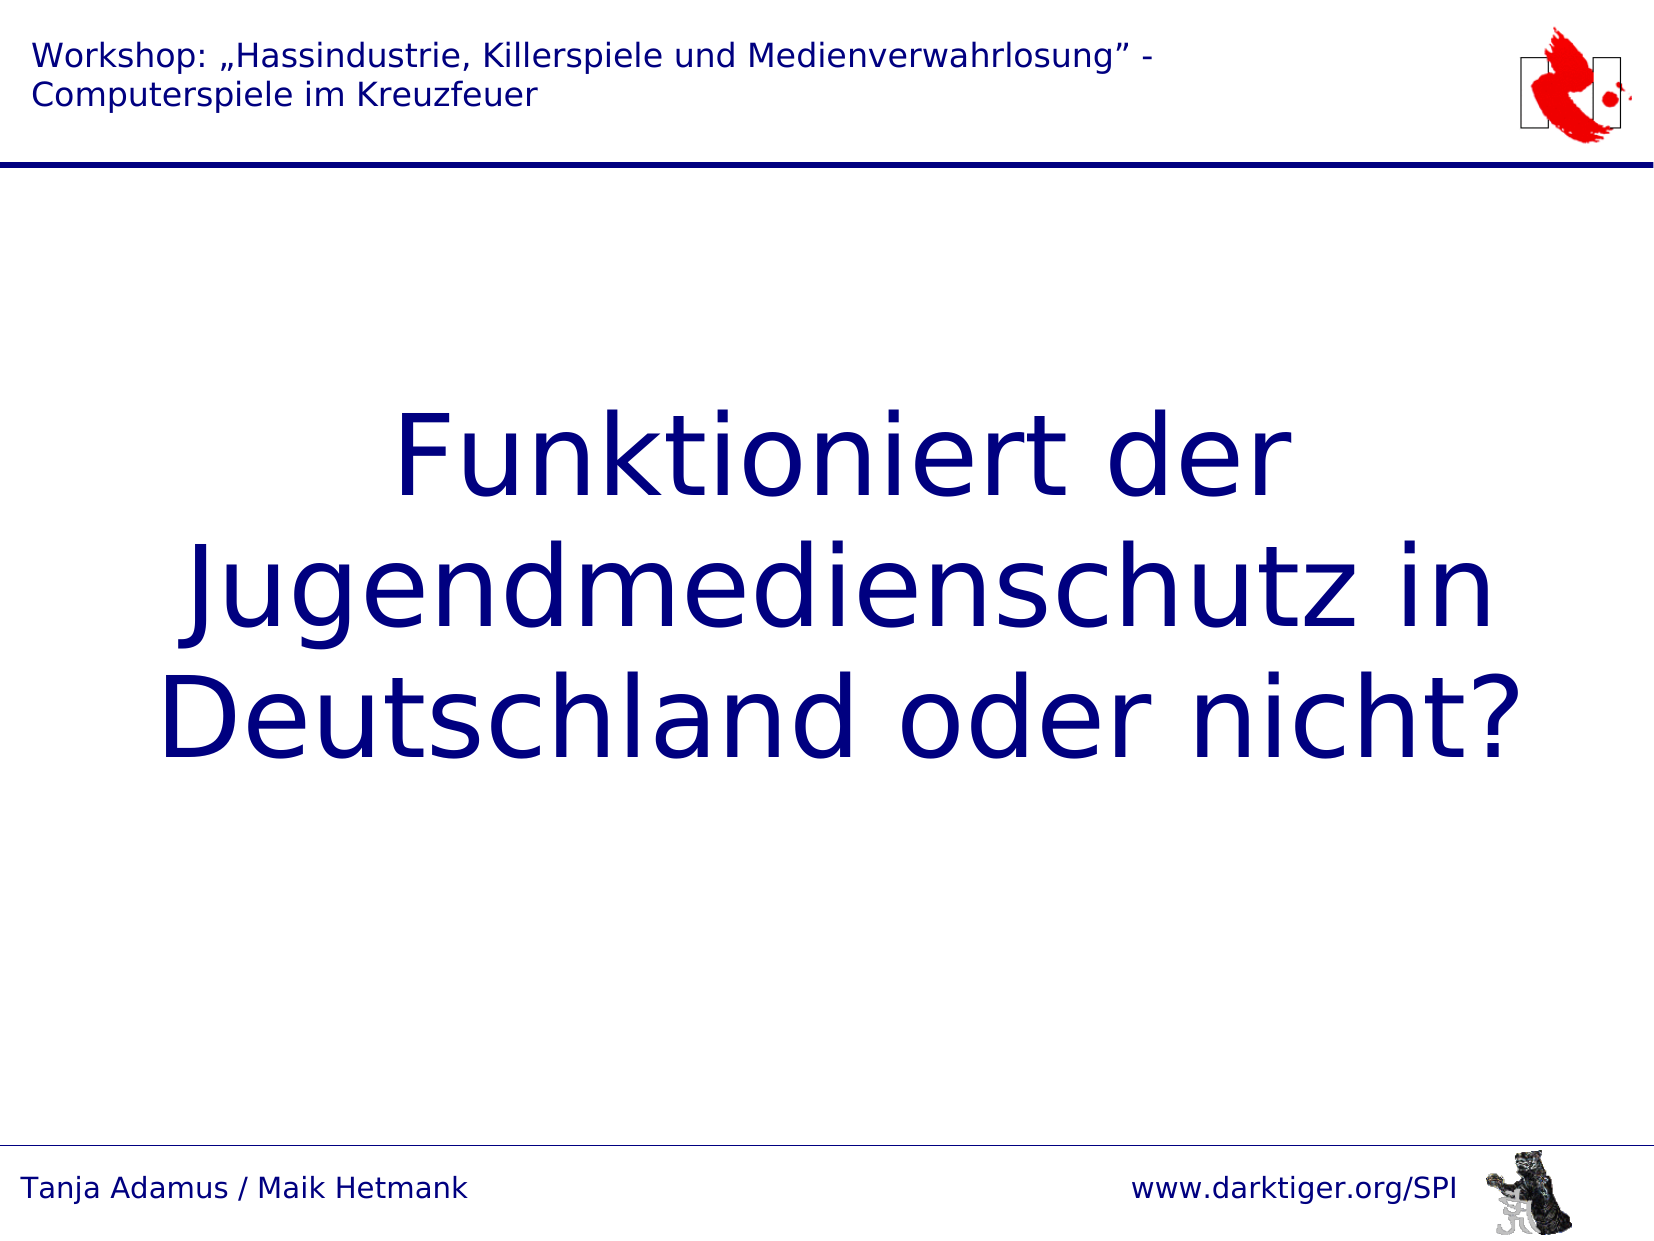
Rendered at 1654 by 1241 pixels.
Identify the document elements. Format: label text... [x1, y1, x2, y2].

picture [1503, 16, 1632, 148]
text_box Workshop: „Hassindustrie, Killerspiele und Medienverwahrlosung” - Computerspiele im Kreuzfeuer [16, 29, 1418, 178]
text_box Funktioniert der Jugendmedienschutz in Deutschland oder nicht? [88, 383, 1595, 792]
picture [1486, 1150, 1572, 1235]
